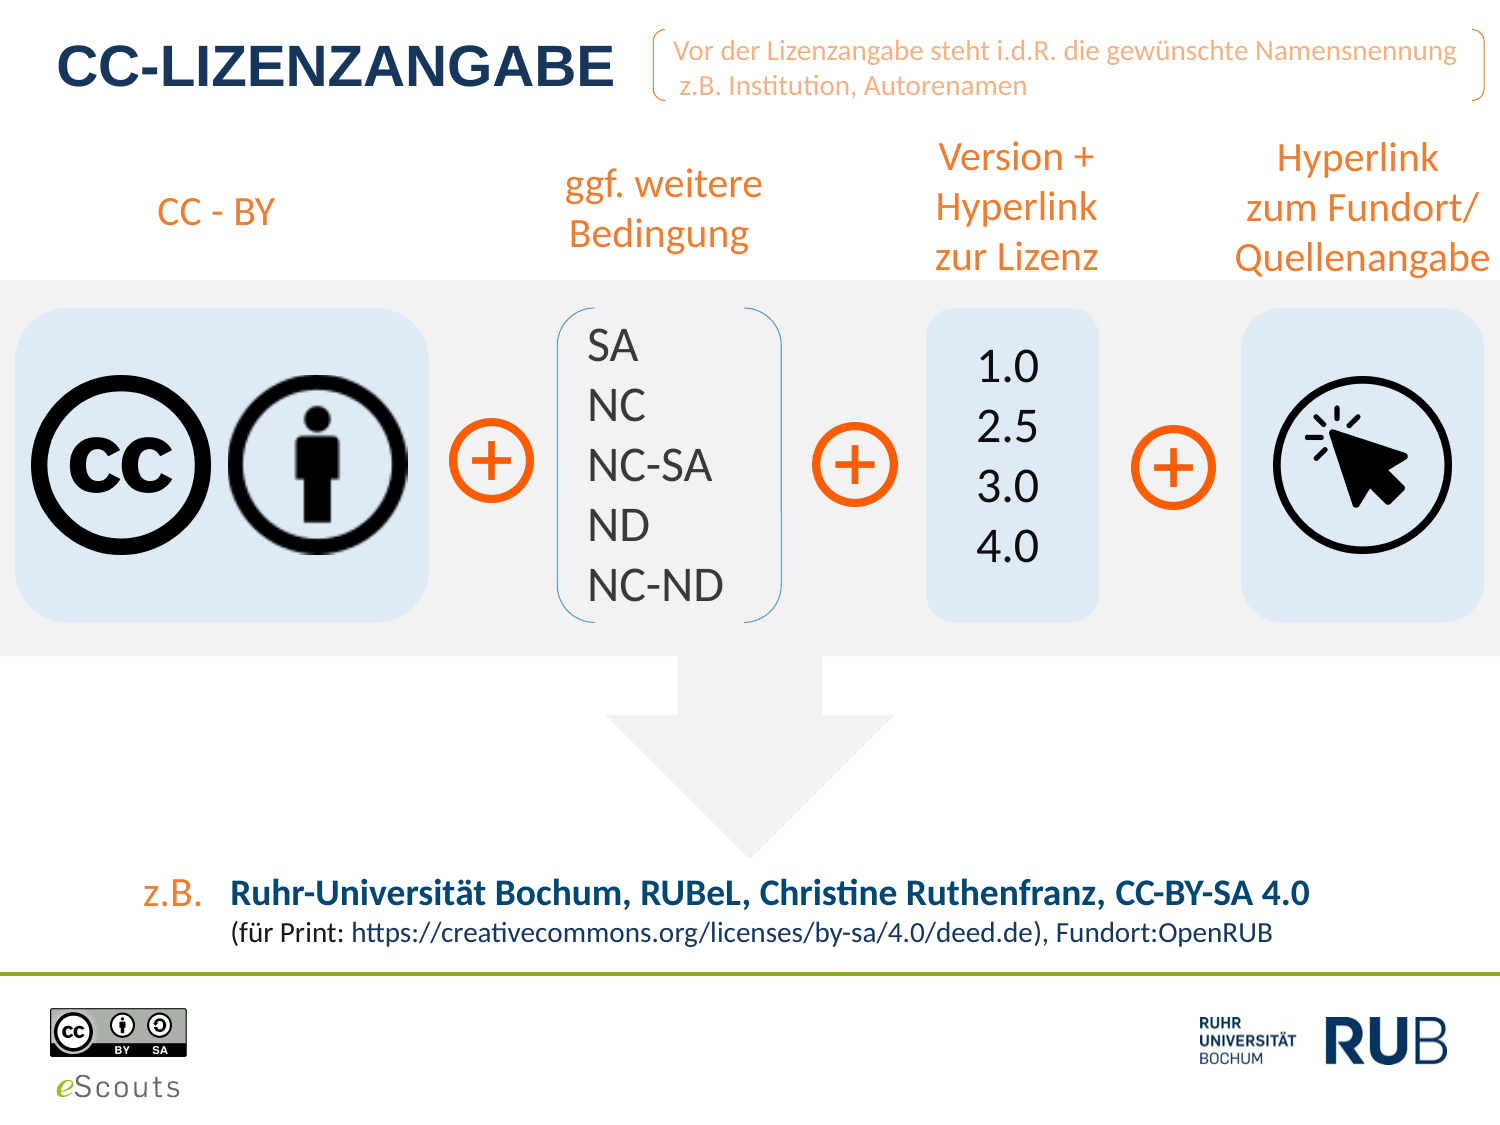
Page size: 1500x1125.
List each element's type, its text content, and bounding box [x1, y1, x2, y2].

text_box z.B. [128, 812, 219, 924]
picture [228, 375, 408, 555]
text_box [772, 323, 780, 607]
text_box SA NC NC-SA ND NC-ND [572, 265, 772, 623]
text_box Vor der Lizenzangabe steht i.d.R. die gewünschte Namensnennung z.B. Institution, Autorenamen [658, 23, 1489, 110]
text_box Hyperlink zum Fundort/ Quellenangabe [988, 123, 1500, 288]
text_box Ruhr-Universität Bochum, RUBeL, Christine Ruthenfranz, CC-BY-SA 4.0 (für Print: https://creativecommons.org/licenses/by-sa/4.0/deed.de), Fundort: OpenRUB [230, 866, 1500, 973]
picture [50, 1007, 188, 1059]
picture [1131, 425, 1216, 510]
text_box CC - BY [142, 131, 302, 243]
picture [812, 422, 898, 508]
text_box CC-LIZENZANGABE [56, 28, 658, 99]
text_box Version + Hyperlink zur Lizenz [919, 110, 1134, 334]
picture [31, 375, 211, 555]
text_box ggf. weitere Bedingung [549, 103, 794, 265]
picture [1273, 376, 1452, 554]
text_box [0, 280, 1500, 860]
text_box [558, 318, 572, 613]
picture [45, 1063, 193, 1109]
picture [449, 418, 534, 503]
text_box 1.0 2.5 3.0 4.0 [908, 325, 1108, 583]
